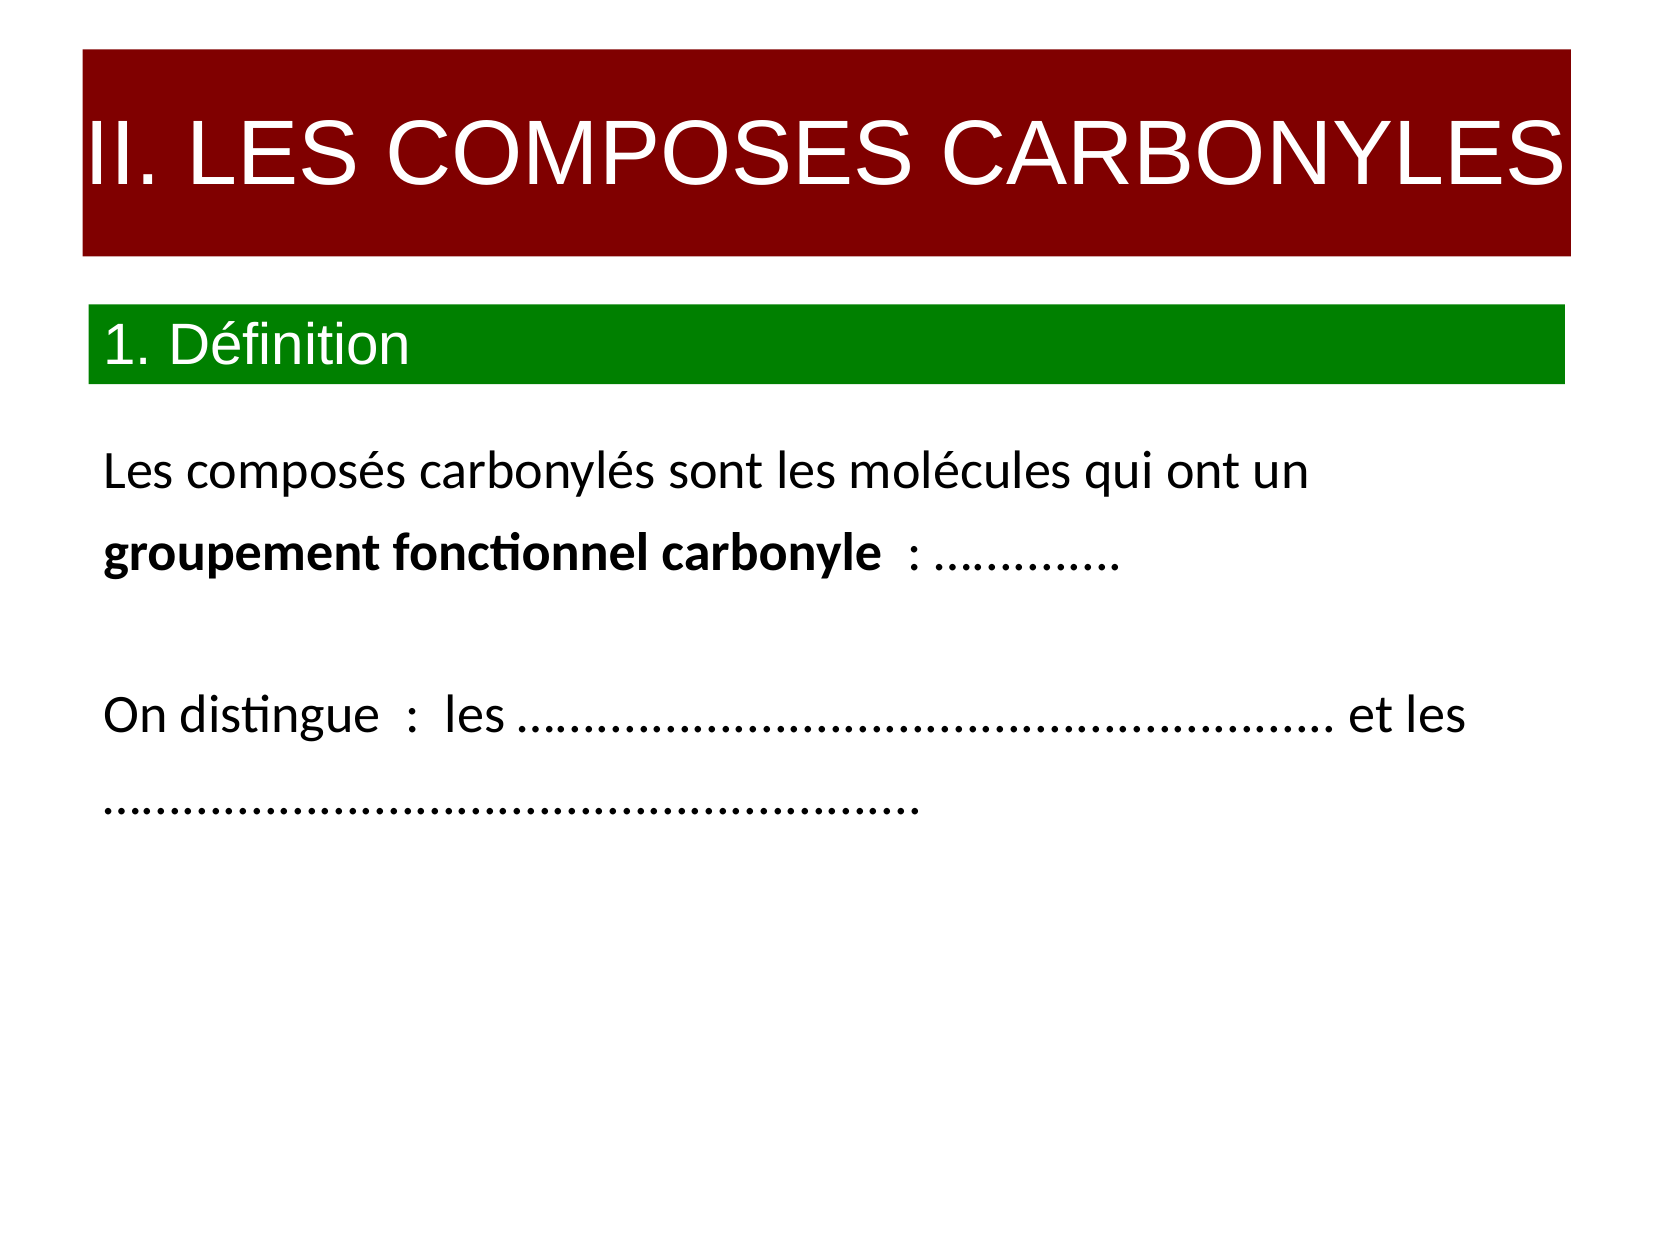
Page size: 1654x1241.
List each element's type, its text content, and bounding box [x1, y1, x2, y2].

text_box 1. Définition [88, 304, 1565, 384]
text_box Les composés carbonylés sont les molécules qui ont un groupement fonctionnel carbonyle : …........... On distingue : les …......................................................... et les …......................................................... [88, 413, 1536, 1093]
title II. LES COMPOSES CARBONYLES [82, 49, 1571, 257]
